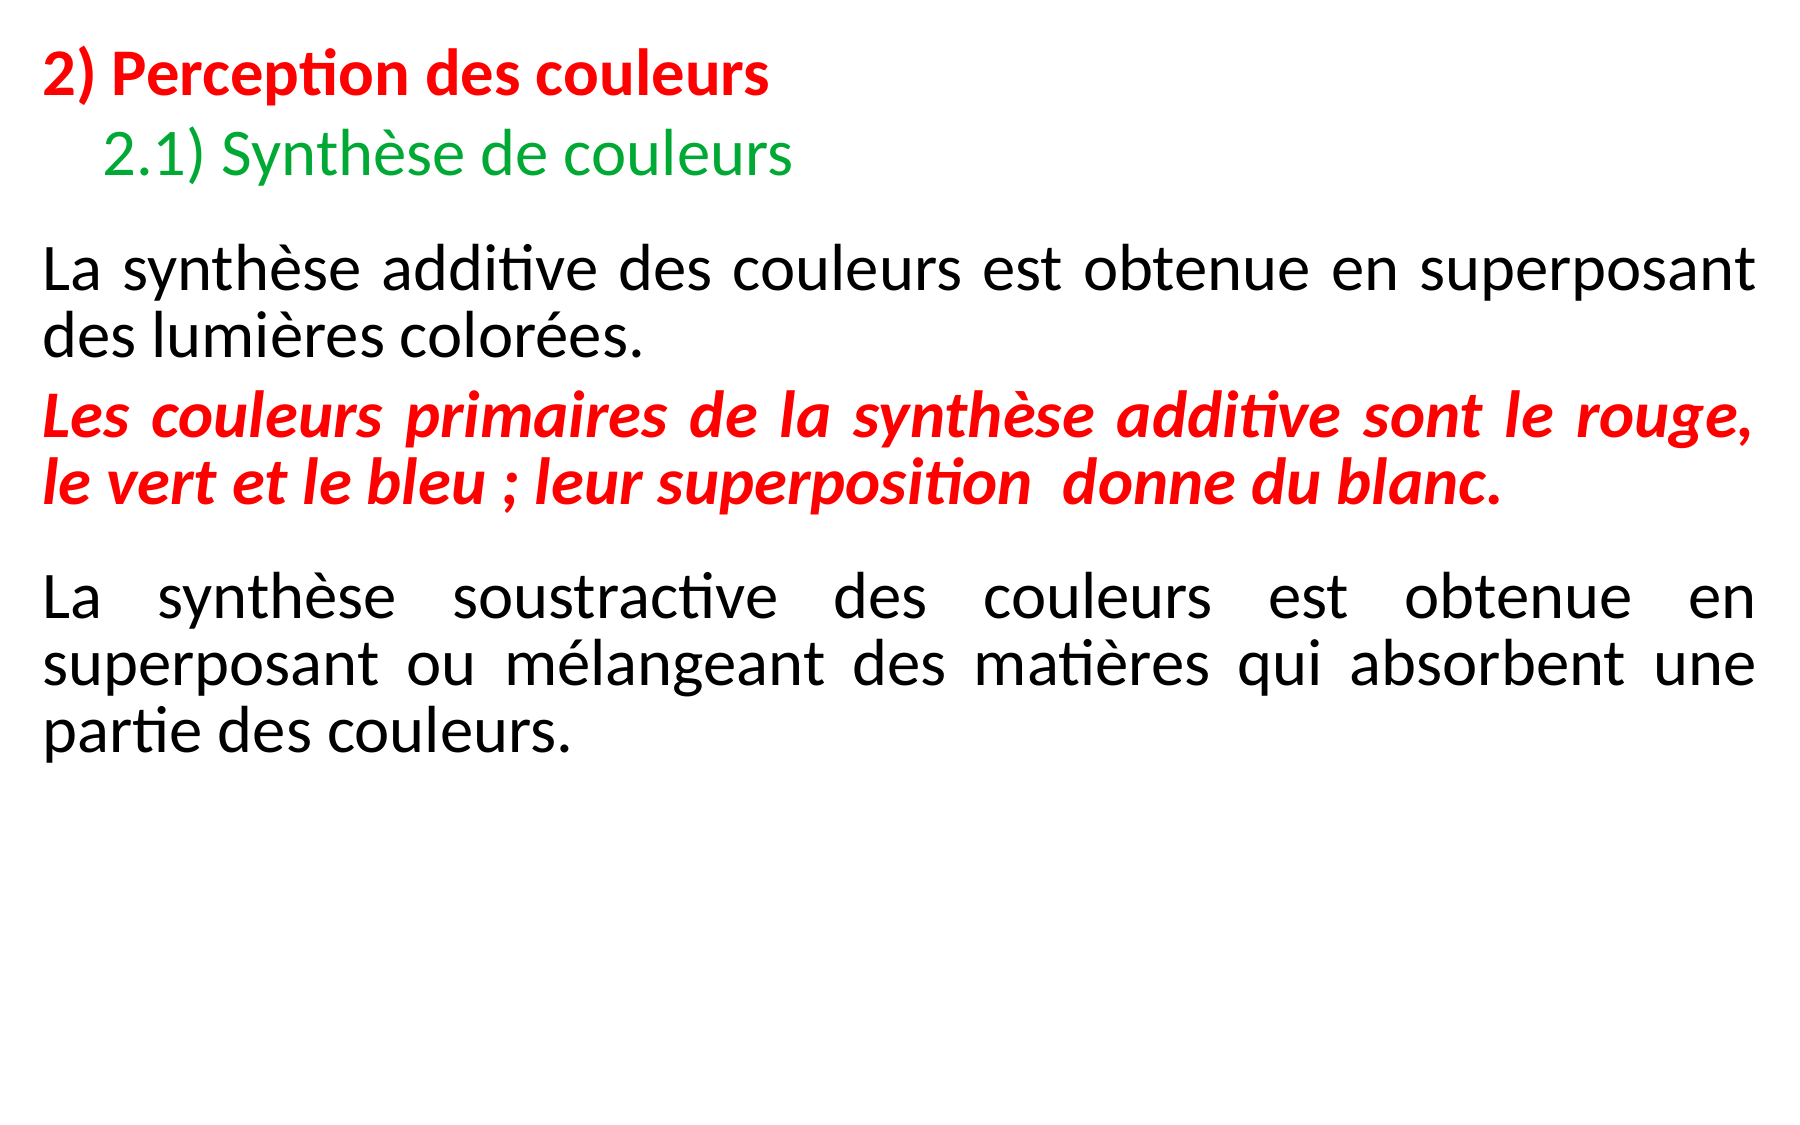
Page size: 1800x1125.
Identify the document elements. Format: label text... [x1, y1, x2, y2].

subtitle 2) Perception des couleurs 2.1) Synthèse de couleurs La synthèse additive des couleurs est obtenue en superposant des lumières colorées. Les couleurs primaires de la synthèse additive sont le rouge, le vert et le bleu ; leur superposition donne du blanc. La synthèse soustractive des couleurs est obtenue en superposant ou mélangeant des matières qui absorbent une partie des couleurs. [42, 45, 1758, 1057]
